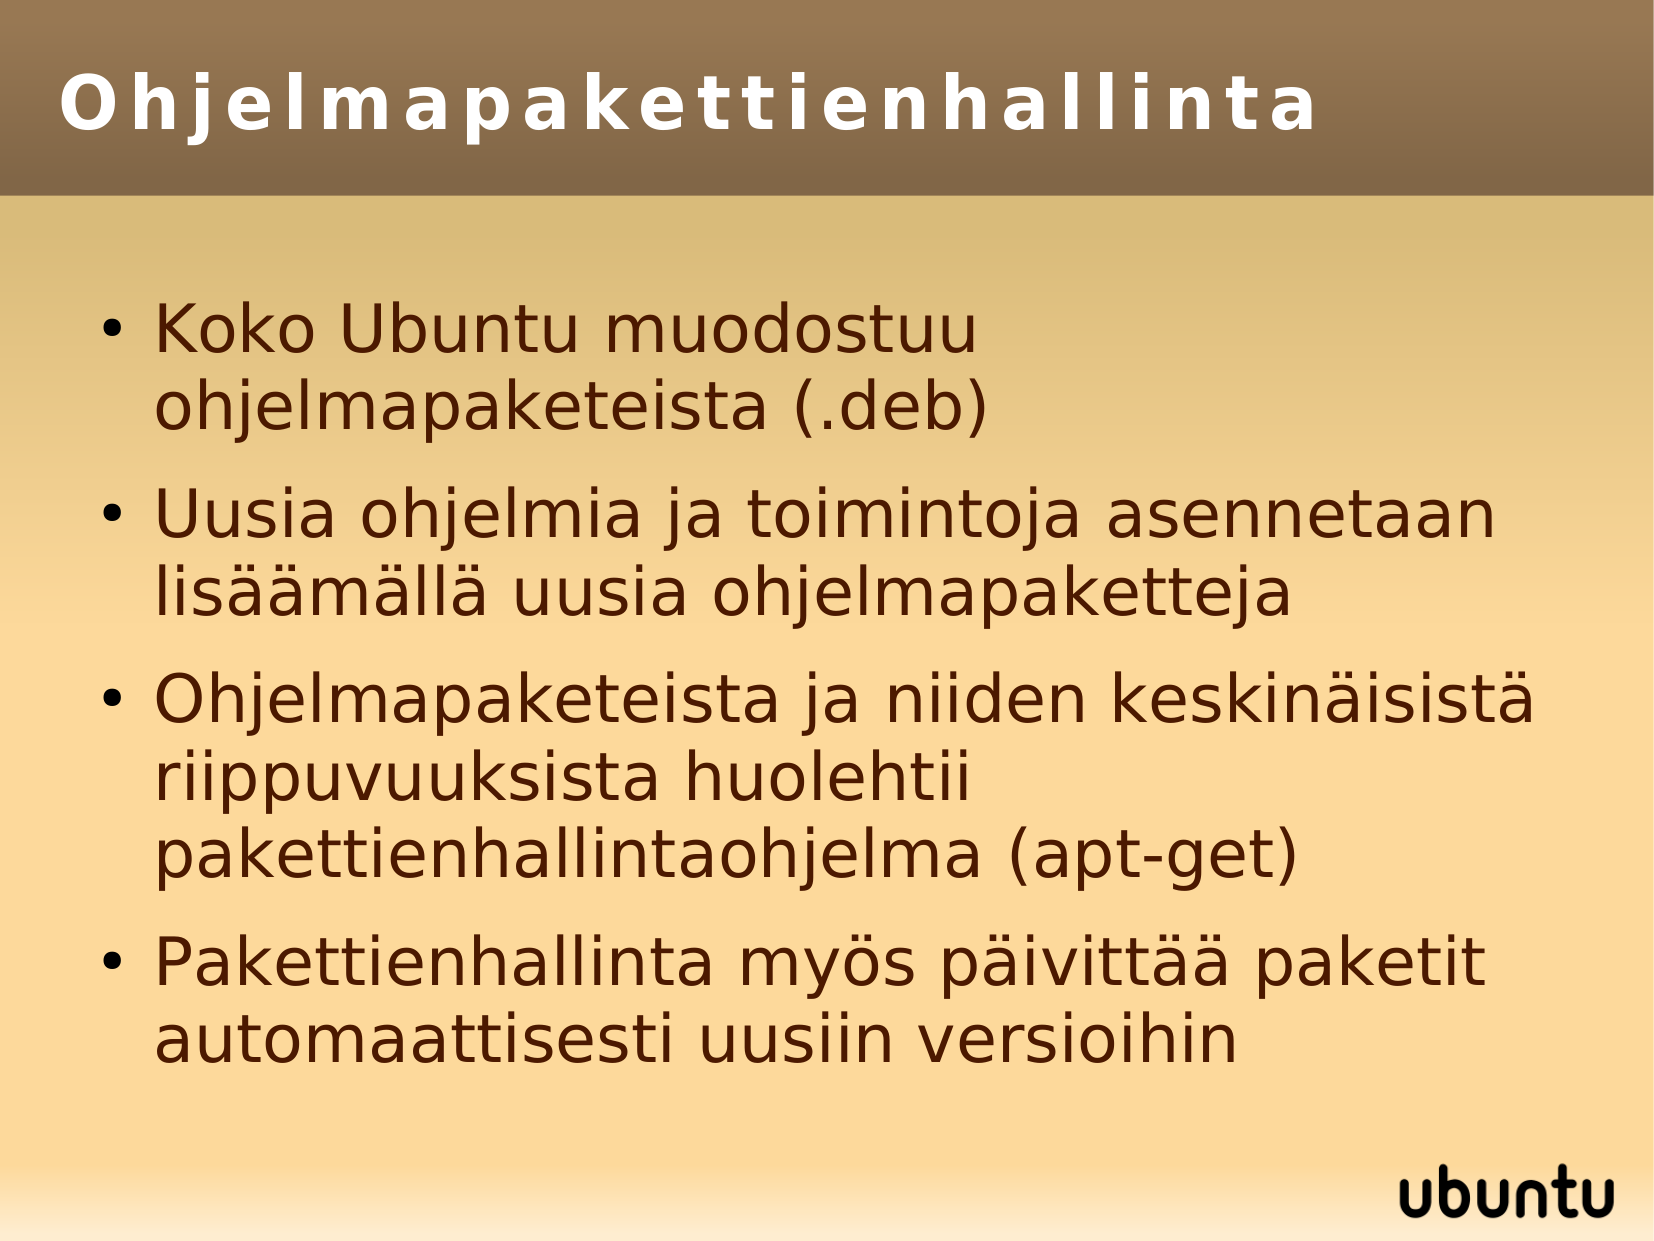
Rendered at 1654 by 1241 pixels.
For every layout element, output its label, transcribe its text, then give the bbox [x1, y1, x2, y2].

list Koko Ubuntu muodostuu ohjelmapaketeista (.deb) Uusia ohjelmia ja toimintoja asennetaan lisäämällä uusia ohjelmapaketteja Ohjelmapaketeista ja niiden keskinäisistä riippuvuuksista huolehtii pakettienhallintaohjelma (apt-get) Pakettienhallinta myös päivittää paketit automaattisesti uusiin versioihin [82, 290, 1571, 1109]
title Ohjelmapakettienhallinta [59, 29, 1595, 178]
picture [0, 0, 1654, 1241]
